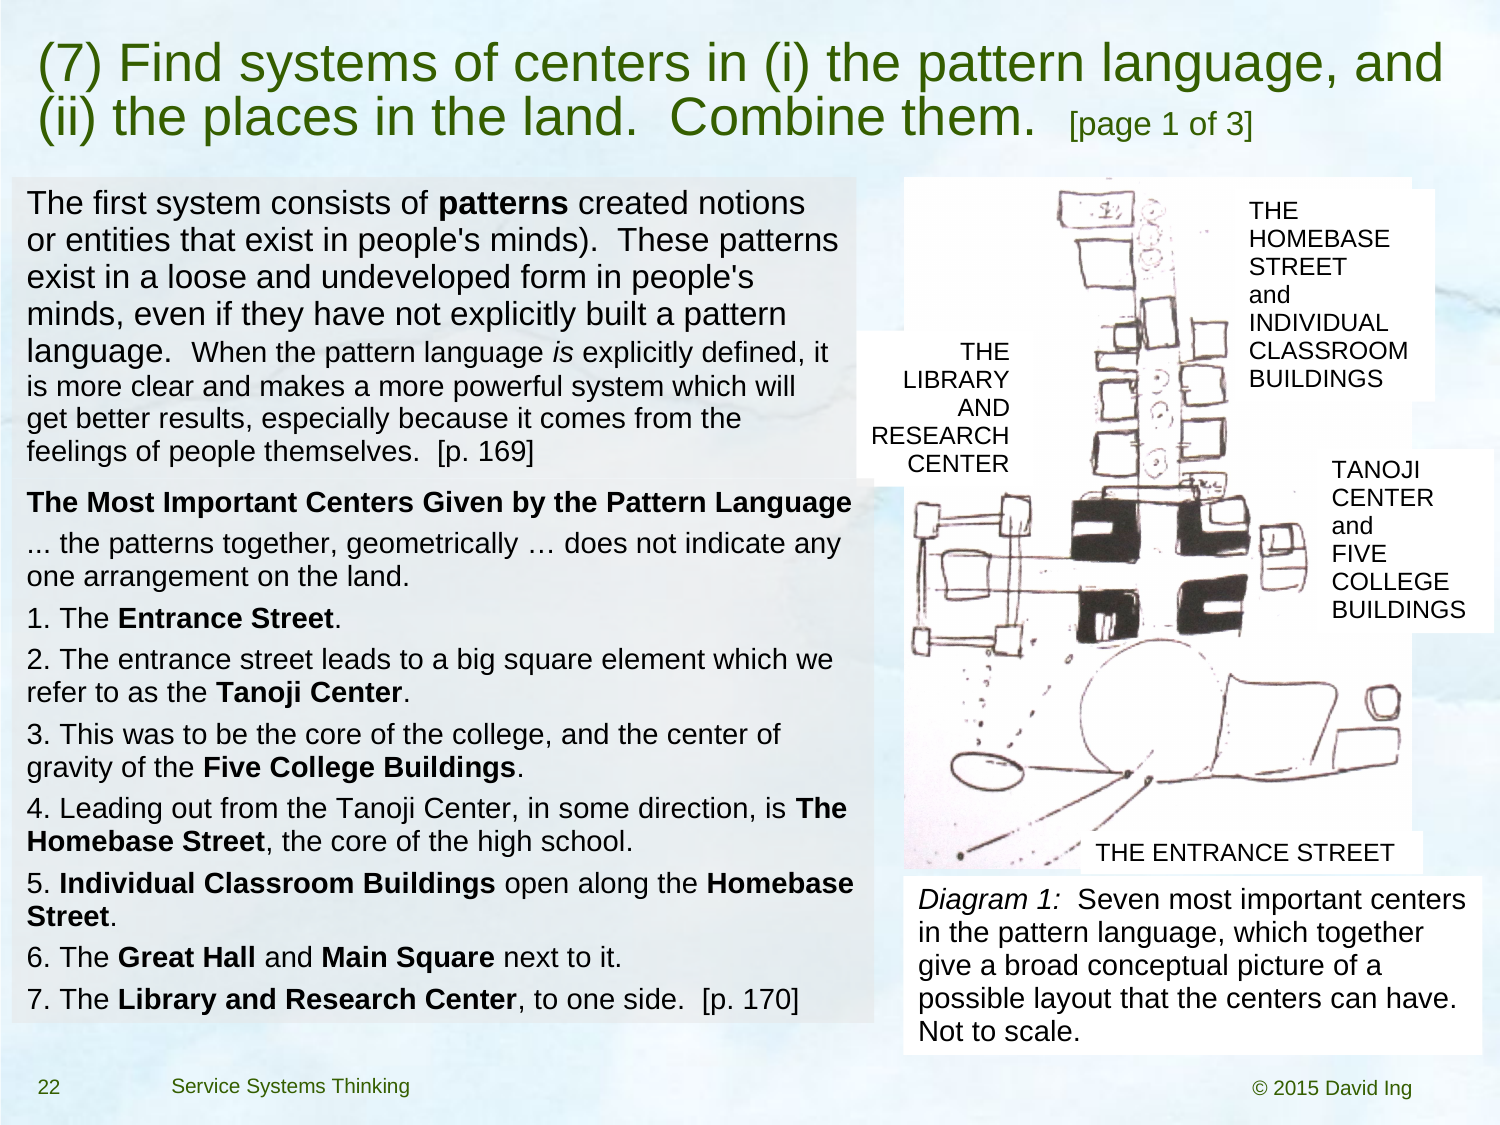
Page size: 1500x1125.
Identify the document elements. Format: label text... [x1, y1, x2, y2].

text_box THE HOMEBASE STREET and INDIVIDUAL CLASSROOM BUILDINGS [1234, 189, 1436, 402]
text_box Diagram 1: Seven most important centers in the pattern language, which together give a broad conceptual picture of a possible layout that the centers can have. Not to scale. [903, 876, 1483, 1055]
text_box TANOJI CENTER and FIVE COLLEGE BUILDINGS [1316, 448, 1495, 634]
title (7) Find systems of centers in (i) the pattern language, and (ii) the places in the land. Combine them. [page 1 of 3] [37, 37, 1463, 236]
text_box THE LIBRARY AND RESEARCH CENTER [857, 330, 1034, 487]
text_box The first system consists of patterns created notions or entities that exist in people's minds). These patterns exist in a loose and undeveloped form in people's minds, even if they have not explicitly built a pattern language. When the pattern language is explicitly defined, it is more clear and makes a more powerful system which will get better results, especially because it comes from the feelings of people themselves. [p. 169] [11, 177, 857, 478]
picture [0, 0, 1500, 1125]
text_box The Most Important Centers Given by the Pattern Language ... the patterns together, geometrically … does not indicate any one arrangement on the land. 1. The Entrance Street. 2. The entrance street leads to a big square element which we refer to as the Tanoji Center. 3. This was to be the core of the college, and the center of gravity of the Five College Buildings. 4. Leading out from the Tanoji Center, in some direction, is The Homebase Street, the core of the high school. 5. Individual Classroom Buildings open along the Homebase Street. 6. The Great Hall and Main Square next to it. 7. The Library and Research Center, to one side. [p. 170] [11, 478, 875, 1023]
text_box THE ENTRANCE STREET [1080, 830, 1424, 875]
